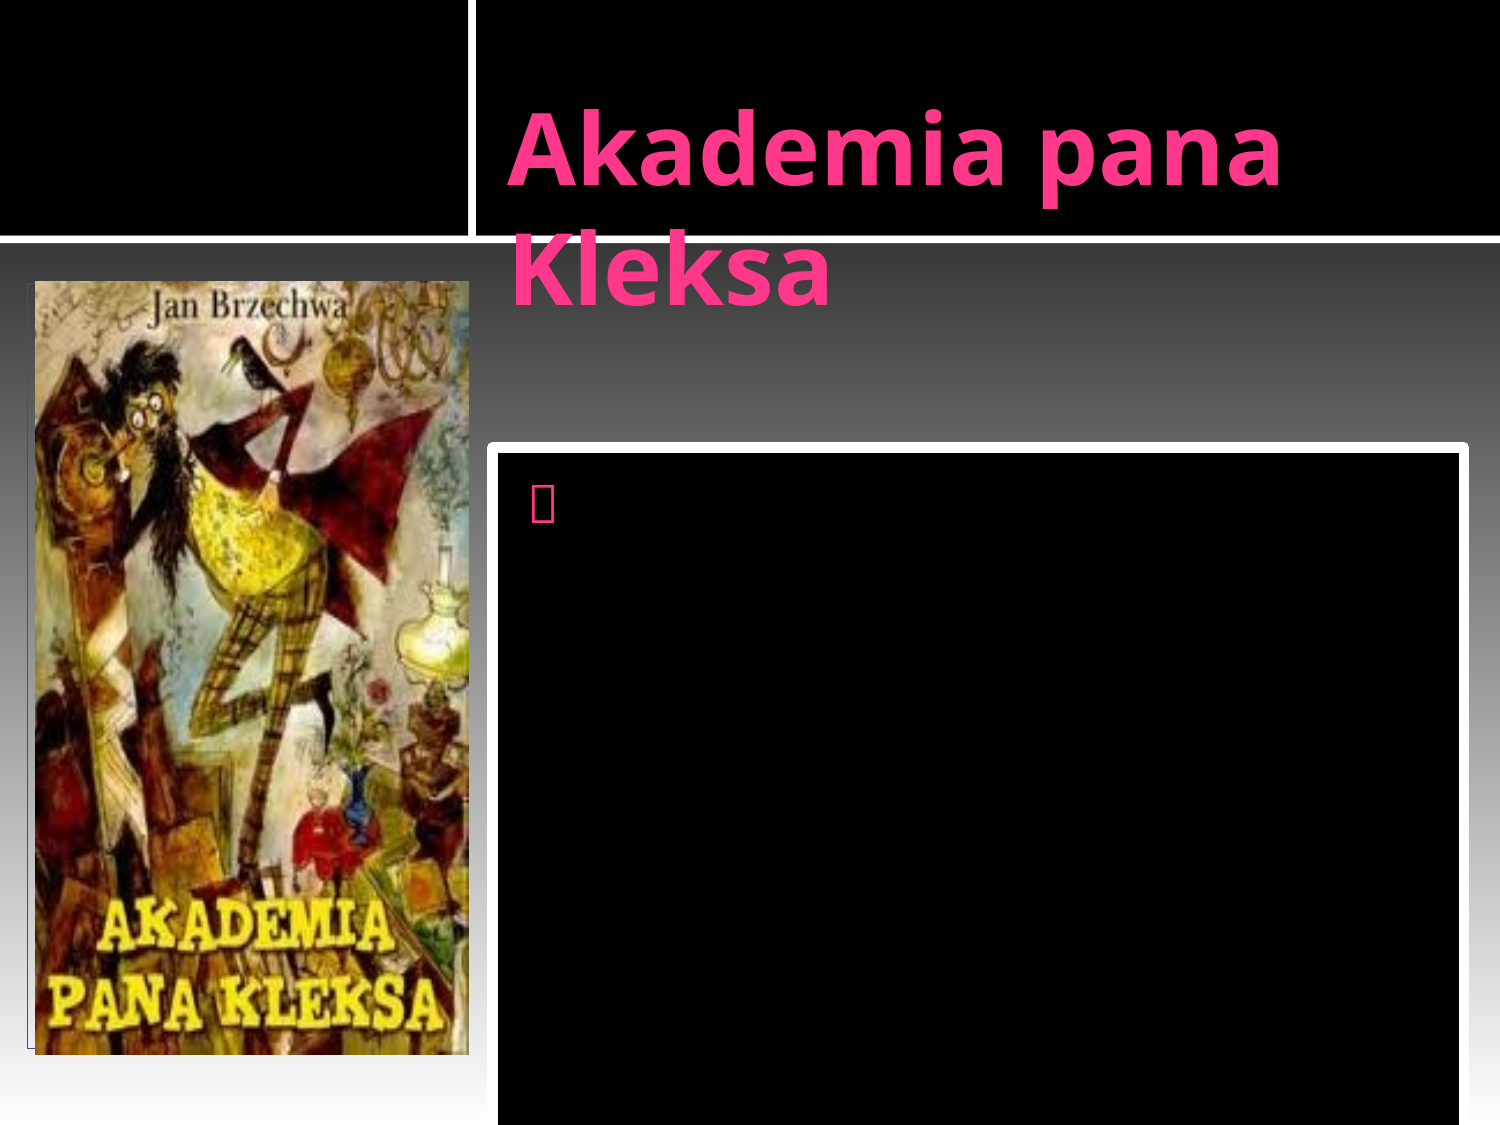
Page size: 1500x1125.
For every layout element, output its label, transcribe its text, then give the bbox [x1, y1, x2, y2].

list książka dla dzieci napisana w 1946 roku przez Jana Brzechwę. Jest to historia dwunastoletniego, niesfornego rudego Adasia Niezgódki, który zostaje umieszczony w tytułowej akademii wraz z dwudziestoma trzema innymi chłopcami – wszyscy o imionach zaczynających się na literę A. Opiekuje się nimi pan Kleks z pomocą Mateusza – uczonego szpaka , który wymawia jedynie końcówki wyrazów. [492, 447, 1464, 1125]
list [27, 283, 35, 1049]
title Akademia pana Kleksa [492, 70, 1454, 231]
picture [35, 281, 469, 1055]
